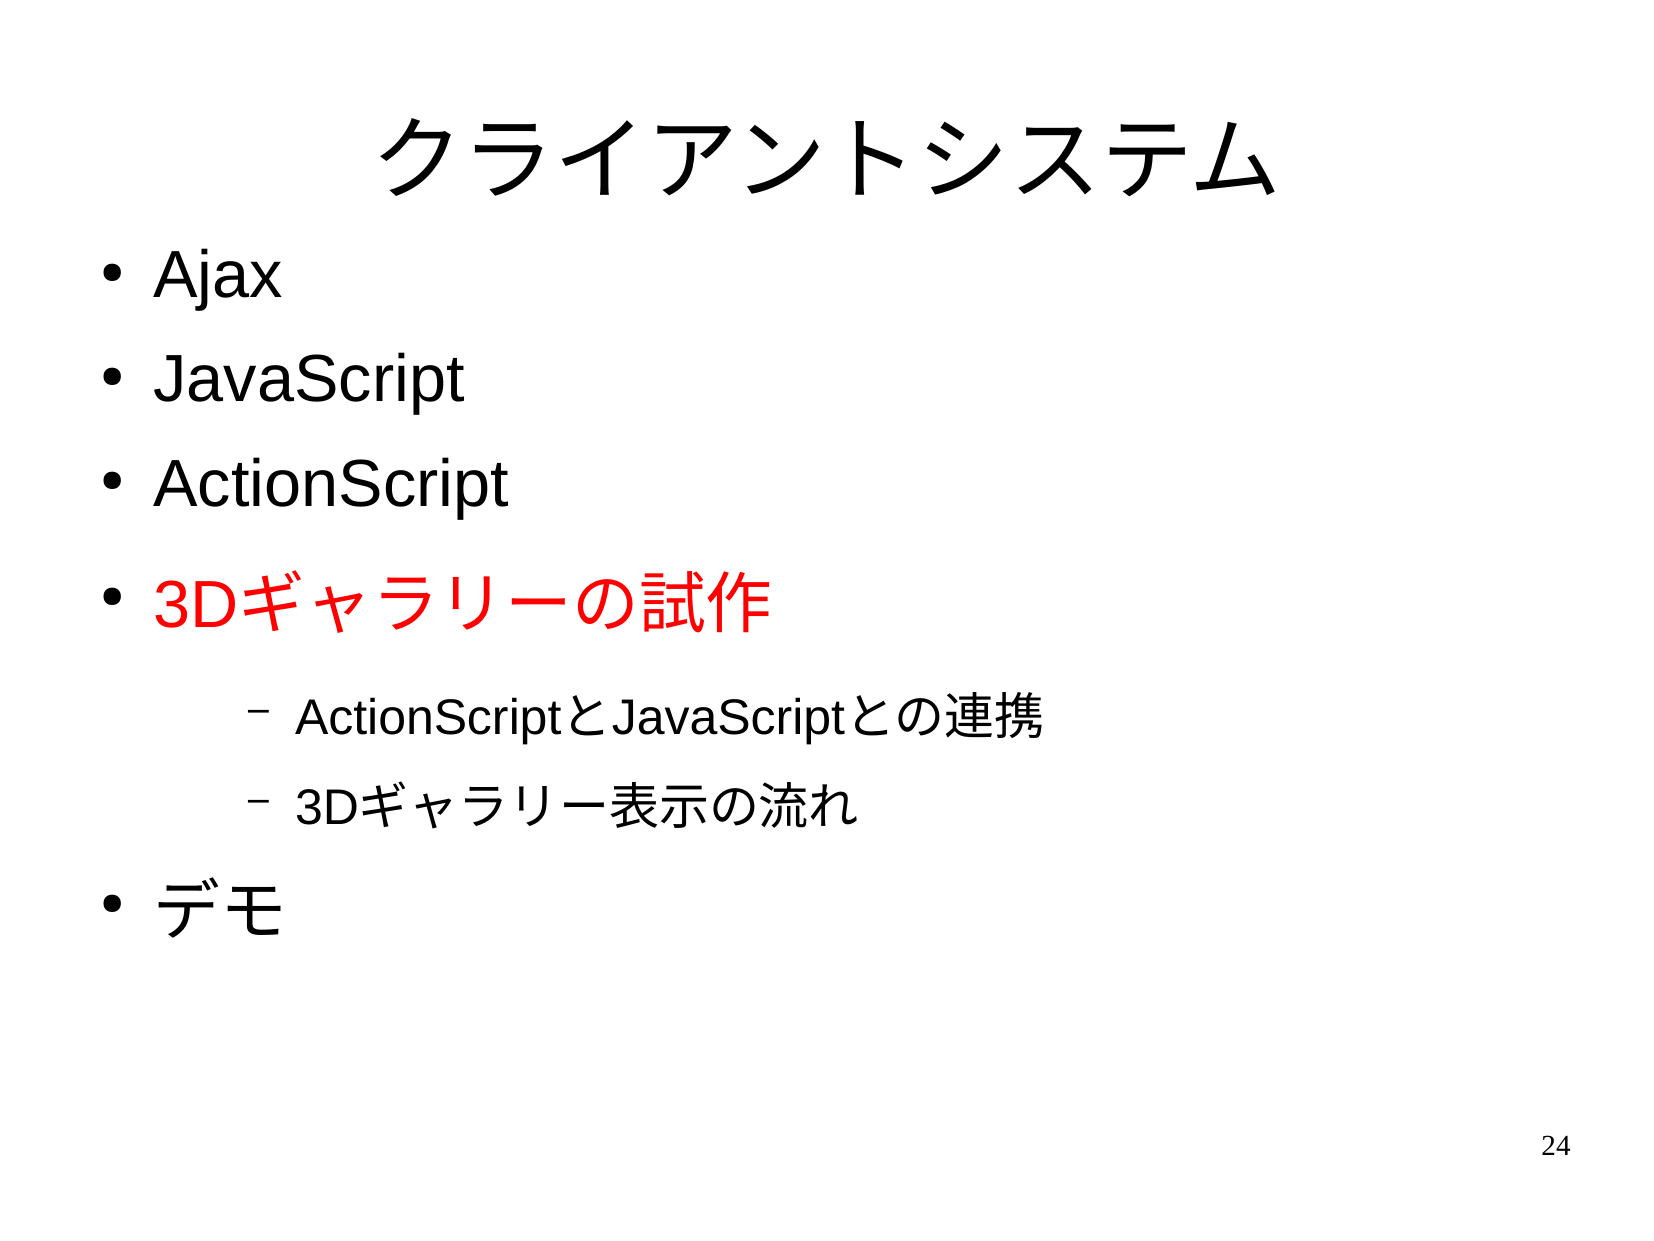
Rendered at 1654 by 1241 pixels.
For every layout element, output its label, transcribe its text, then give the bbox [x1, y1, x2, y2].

title クライアントシステム [82, 56, 1571, 237]
list Ajax JavaScript ActionScript 3Dギャラリーの試作 ActionScriptとJavaScriptとの連携 3Dギャラリー表示の流れ デモ [82, 237, 1571, 1041]
